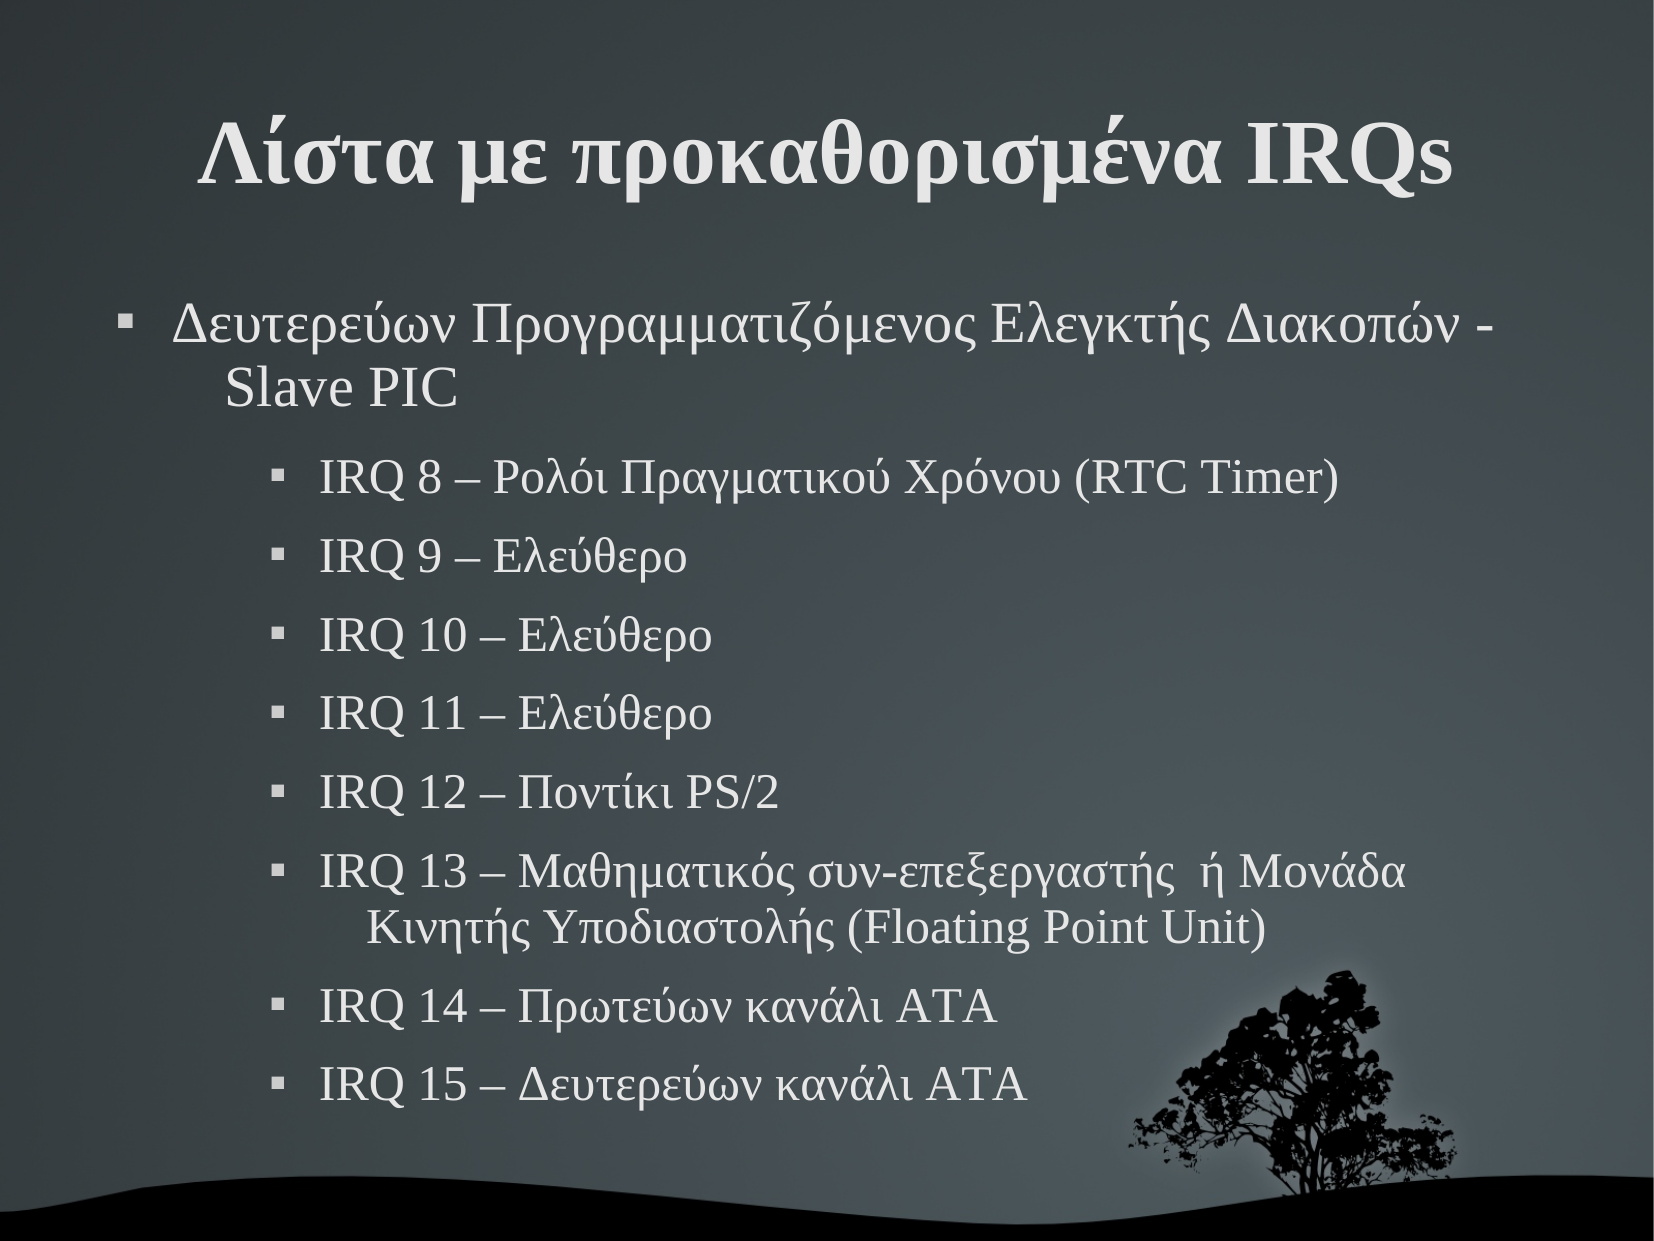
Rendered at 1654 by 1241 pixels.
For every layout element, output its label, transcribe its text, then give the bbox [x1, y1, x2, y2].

list Δευτερεύων Προγραμματιζόμενος Ελεγκτής Διακοπών - Slave PIC IRQ 8 – Ρολόι Πραγματικού Χρόνου (RTC Timer) IRQ 9 – Ελεύθερο IRQ 10 – Ελεύθερο IRQ 11 – Ελεύθερο IRQ 12 – Πoντίκι PS/2 IRQ 13 – Μαθηματικός συν-επεξεργαστής ή Μονάδα Κινητής Υποδιαστολής (Floating Point Unit) IRQ 14 – Πρωτεύων κανάλι ATA IRQ 15 – Δευτερεύων κανάλι ATA [82, 290, 1571, 1171]
title Λίστα με προκαθορισμένα IRQs [82, 49, 1571, 257]
picture [0, 0, 1654, 1241]
